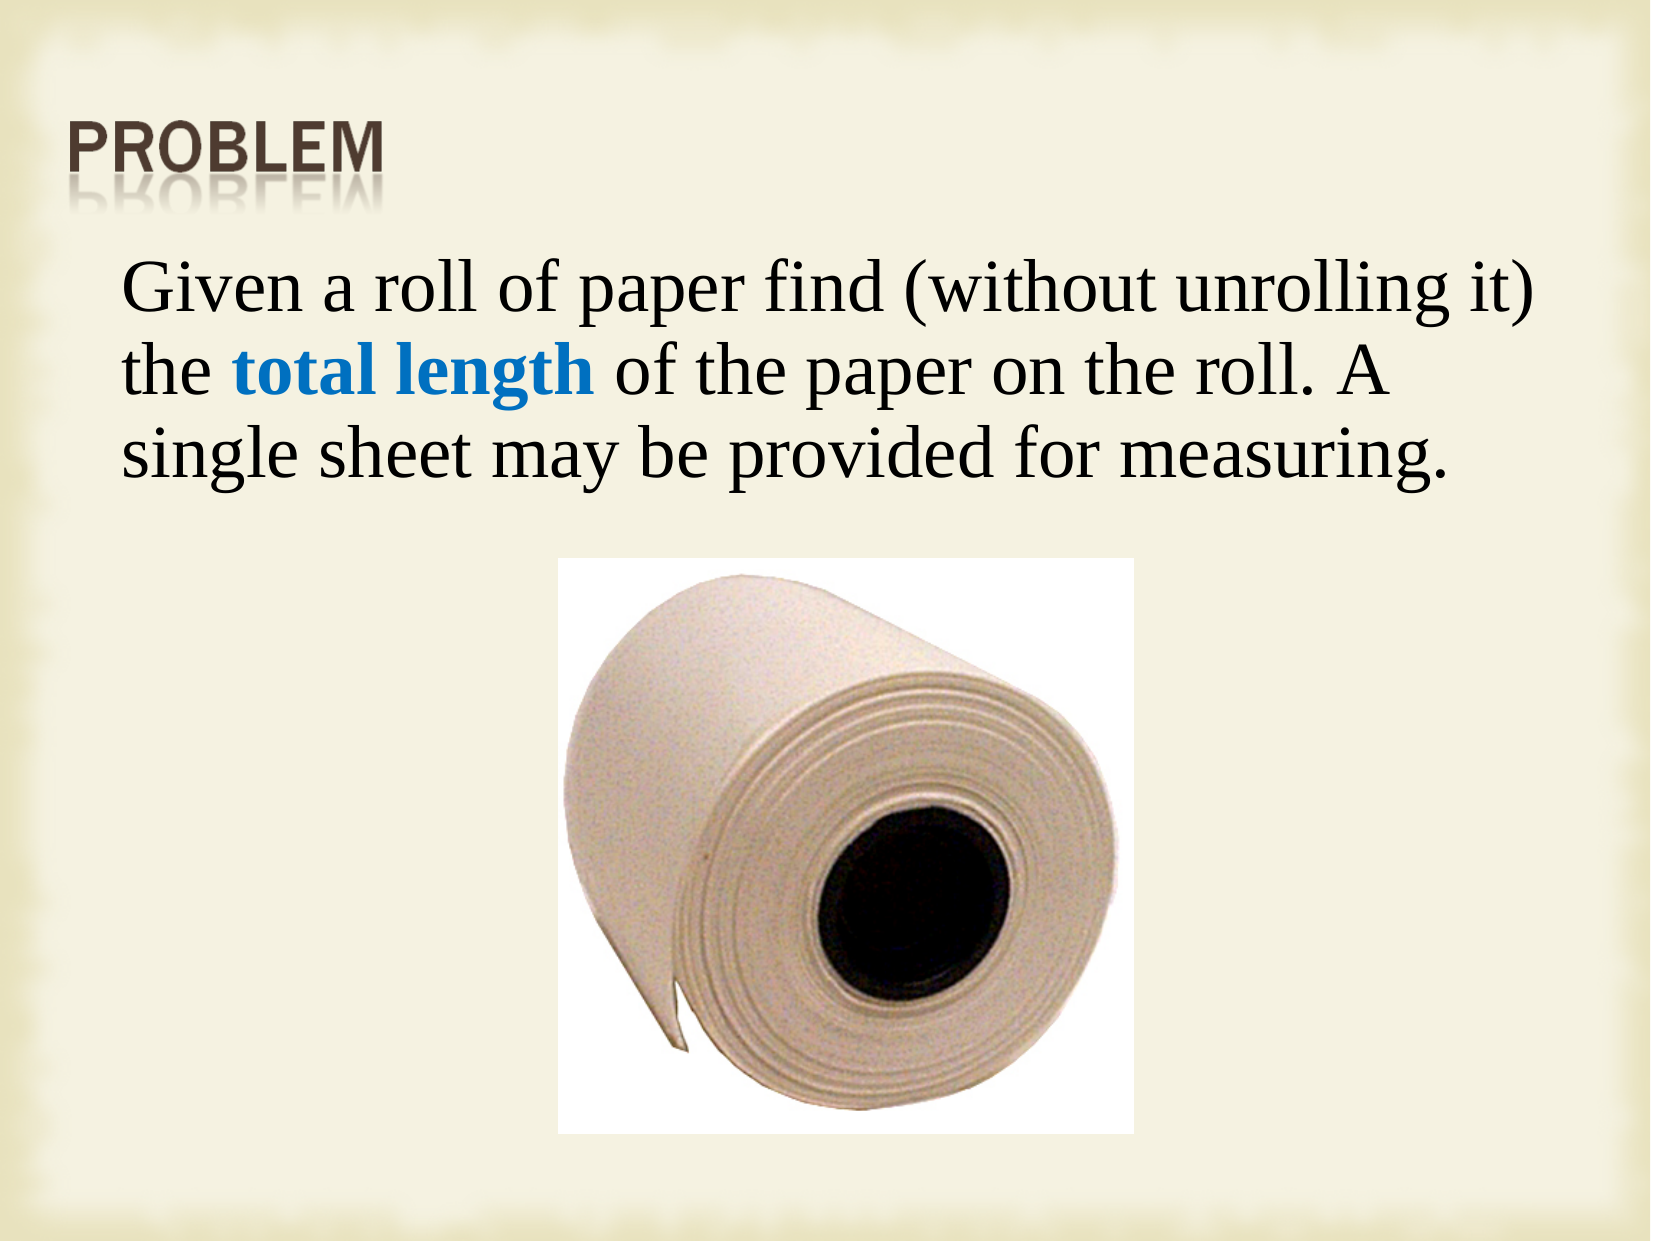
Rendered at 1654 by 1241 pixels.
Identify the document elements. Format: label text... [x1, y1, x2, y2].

list Given a roll of paper find (without unrolling it) the total length of the paper on the roll. A single sheet may be provided for measuring. [50, 237, 1576, 526]
text_box [16, 73, 1477, 264]
picture [0, 0, 1651, 1241]
